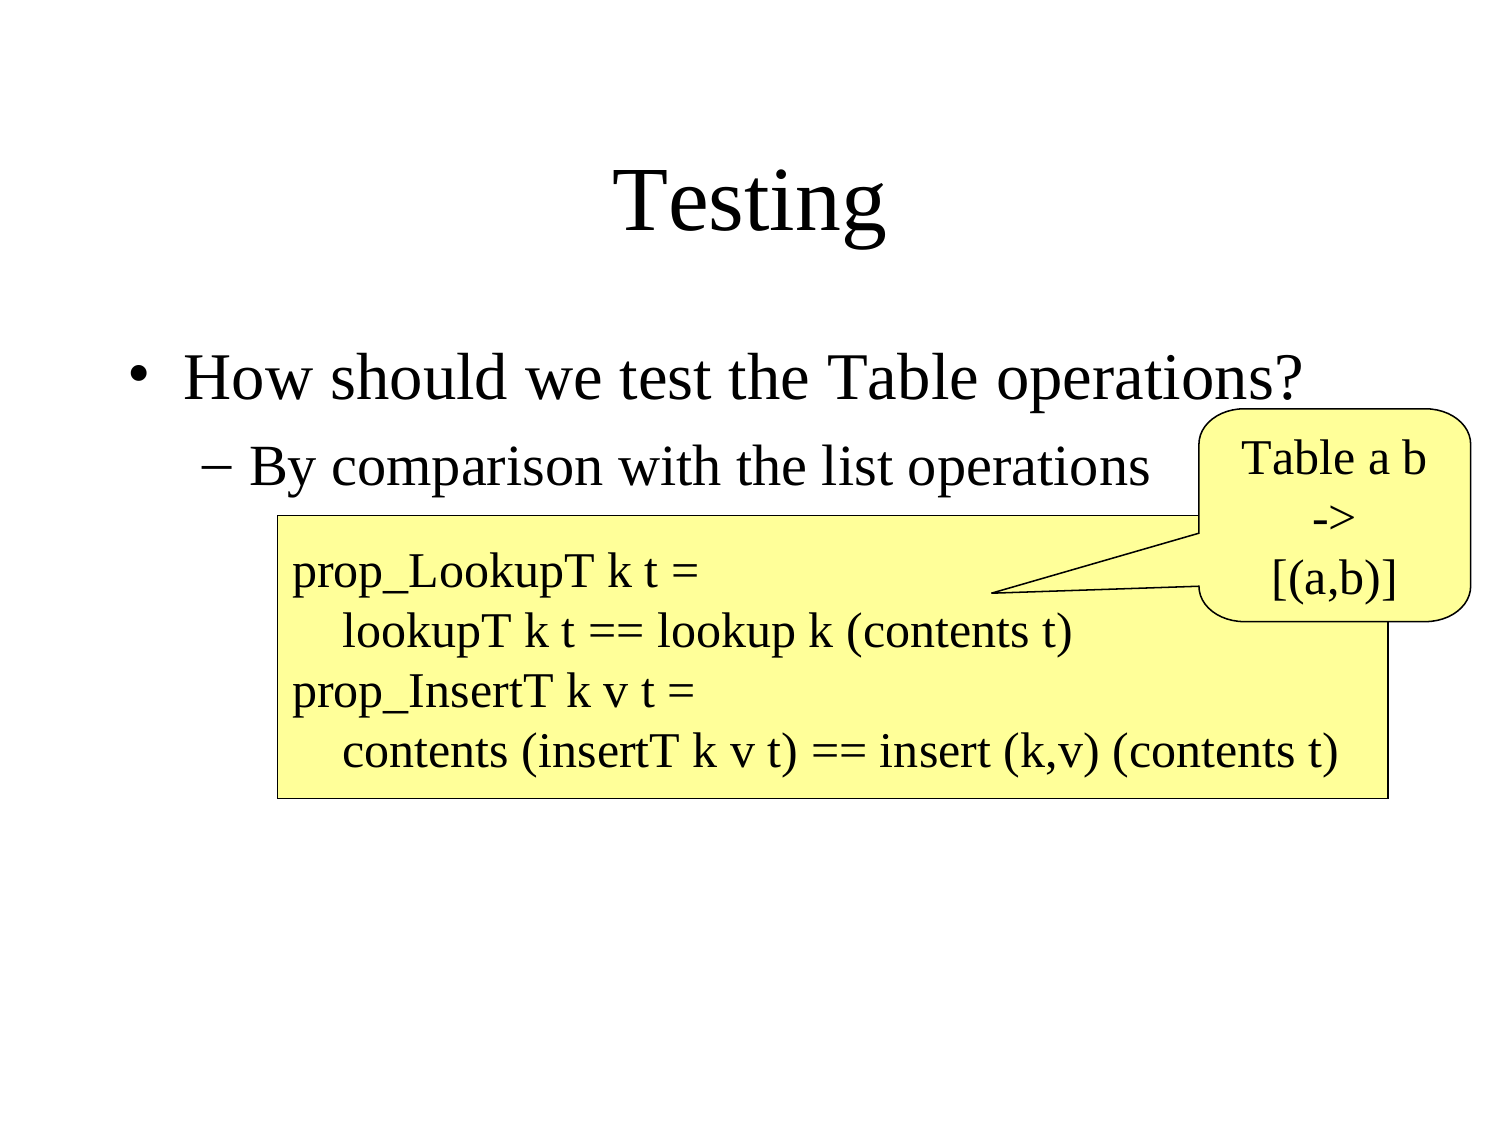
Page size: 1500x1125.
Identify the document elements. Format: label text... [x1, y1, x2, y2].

text_box Table a b -> [(a,b)] [991, 408, 1471, 622]
title Testing [112, 99, 1388, 288]
text_box prop_LookupT k t = lookupT k t == lookup k (contents t) prop_InsertT k v t = contents (insertT k v t) == insert (k,v) (contents t) [277, 515, 1388, 799]
list How should we test the Table operations? By comparison with the list operations [112, 324, 1388, 1000]
